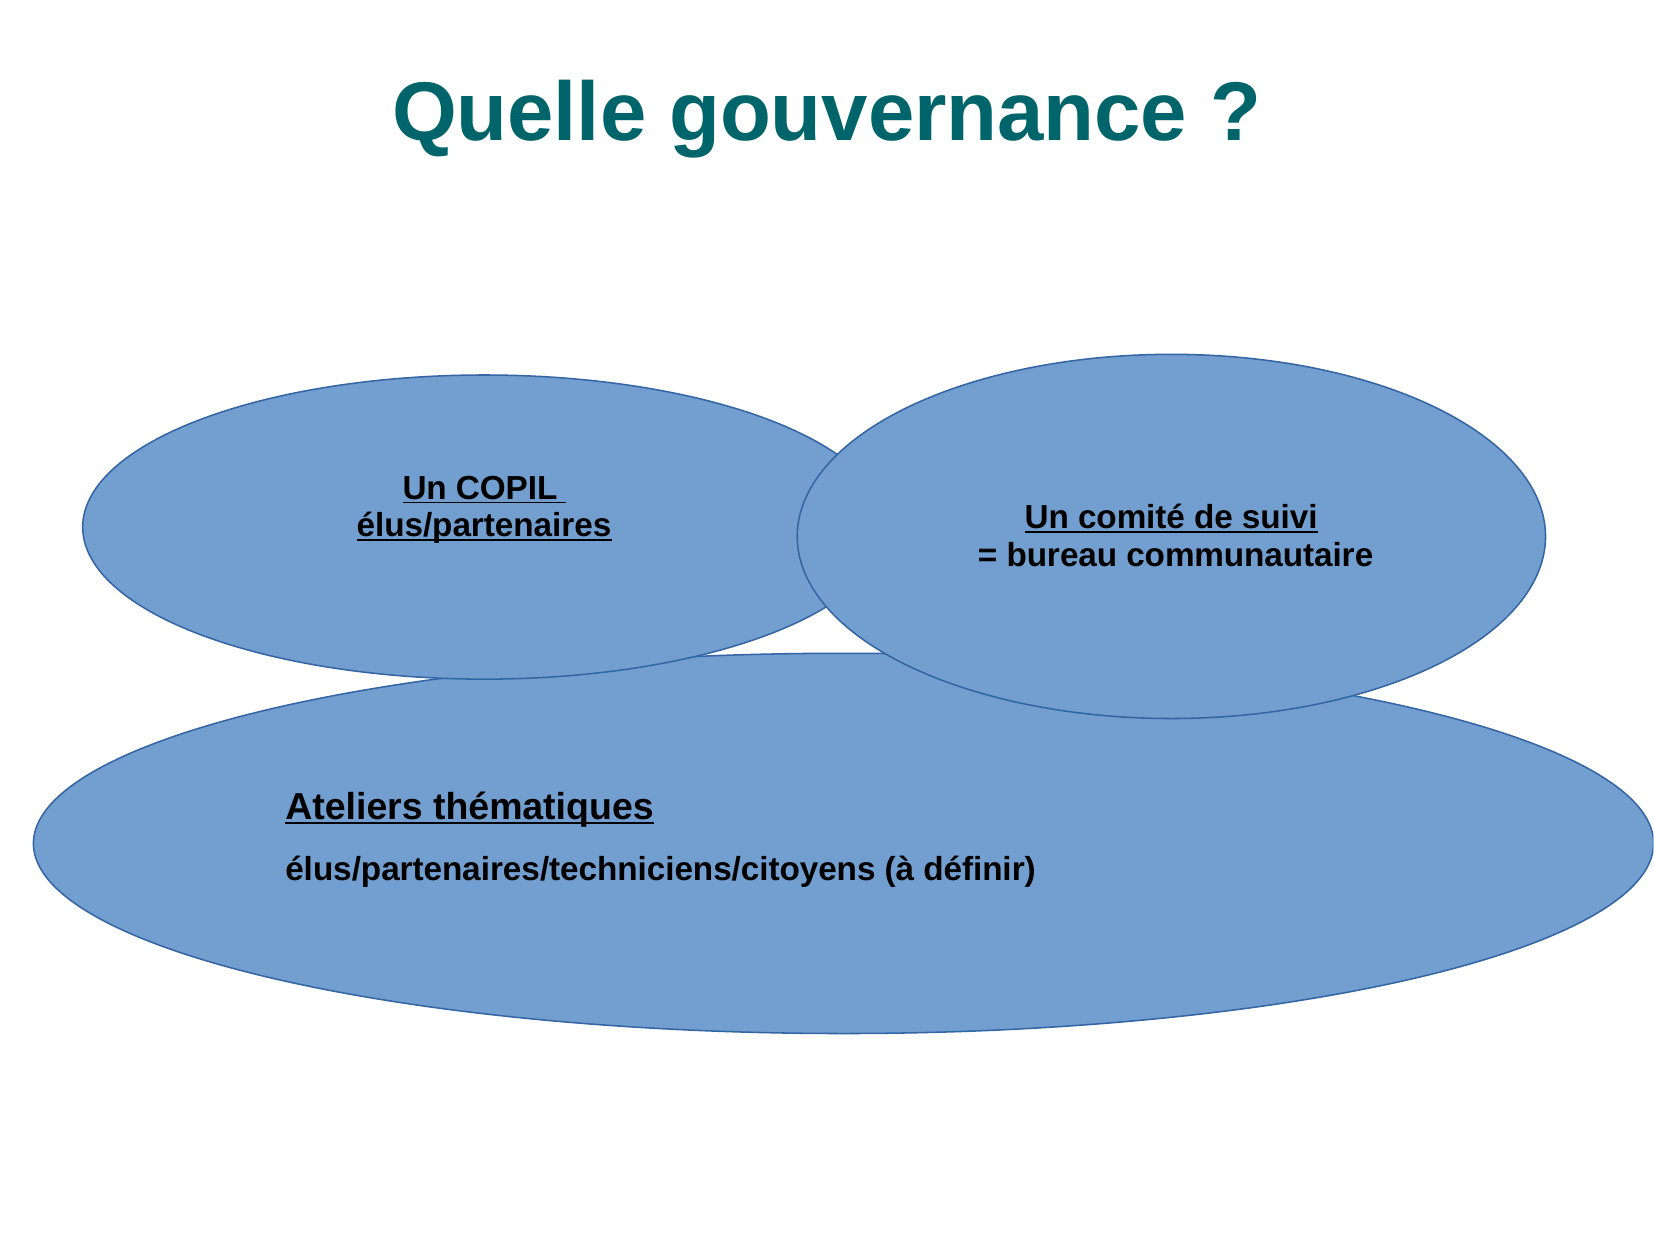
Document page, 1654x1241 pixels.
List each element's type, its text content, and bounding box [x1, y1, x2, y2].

text_box Ateliers thématiques élus/partenaires/techniciens/citoyens (à définir) [33, 653, 1654, 1034]
title Quelle gouvernance ? [82, 49, 1571, 257]
text_box Un comité de suivi = bureau communautaire [797, 354, 1546, 719]
text_box Un COPIL élus/partenaires [82, 375, 837, 680]
